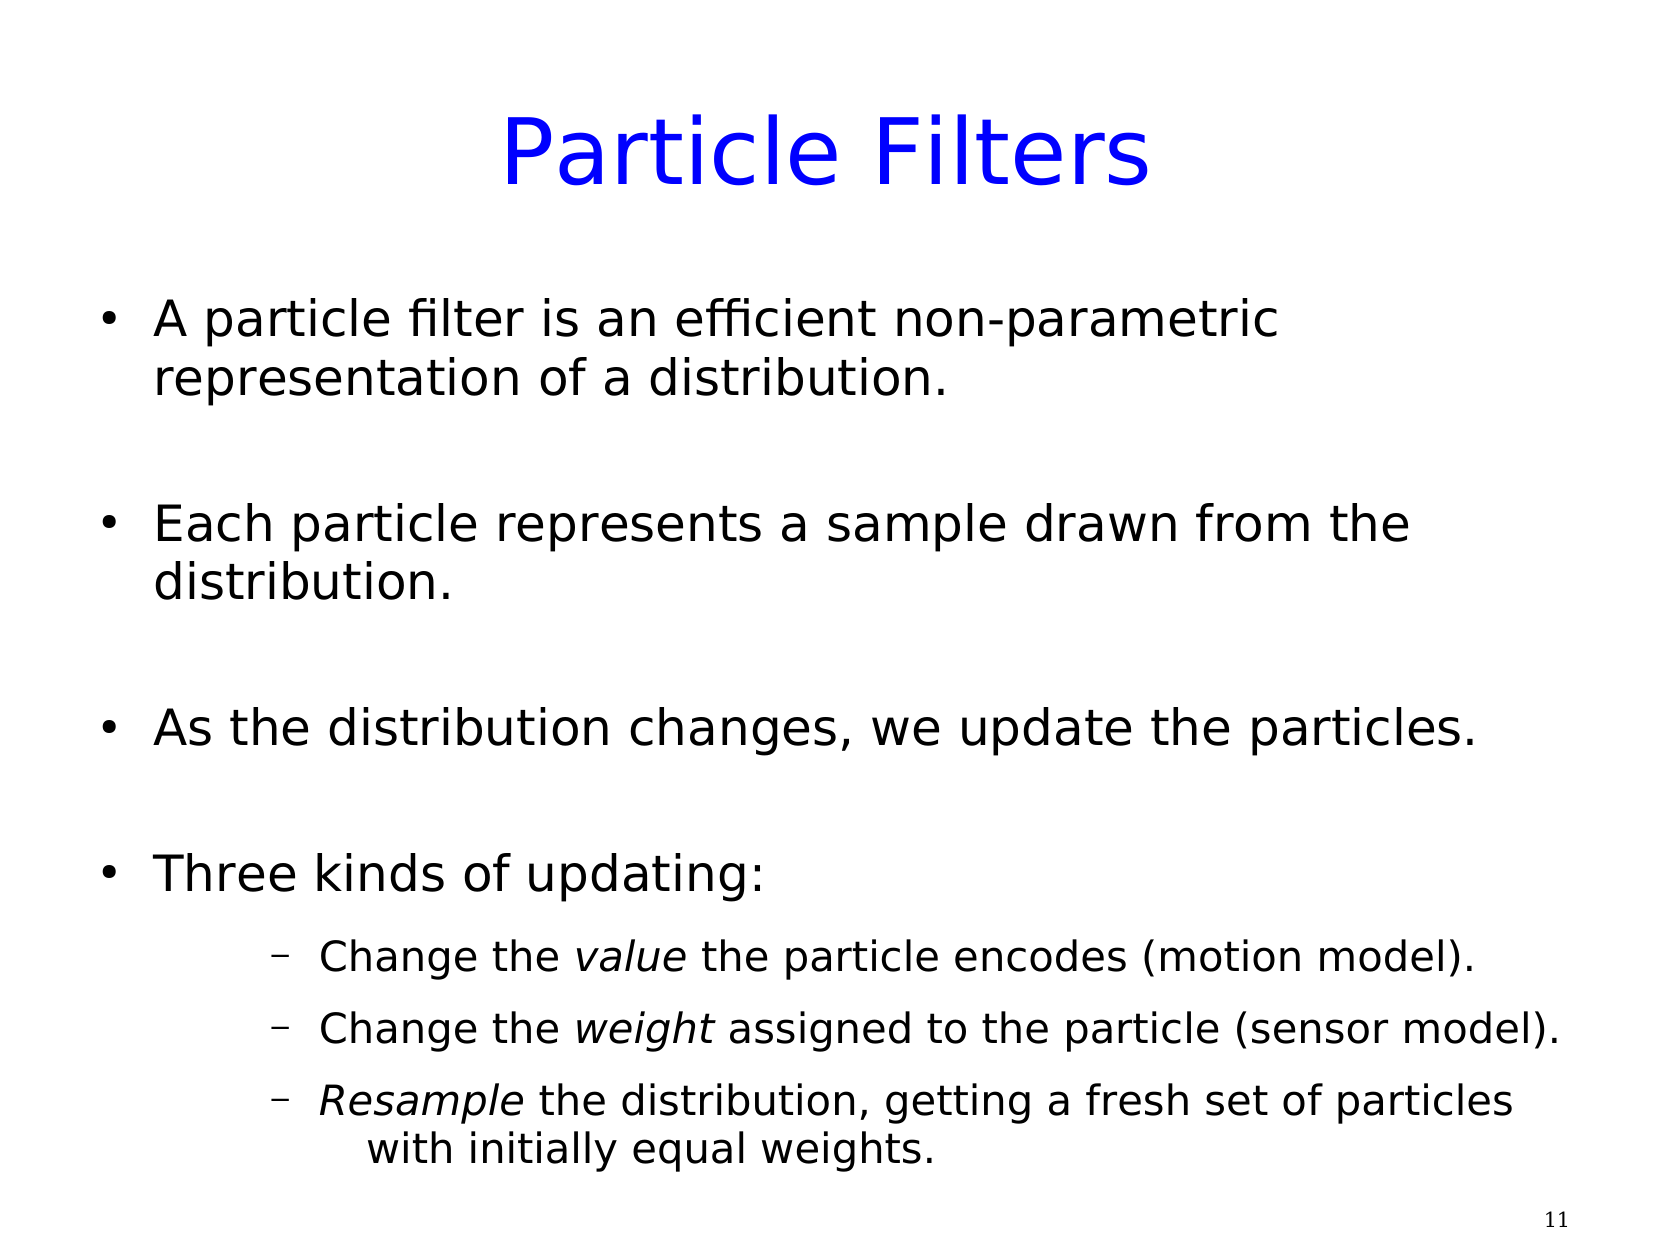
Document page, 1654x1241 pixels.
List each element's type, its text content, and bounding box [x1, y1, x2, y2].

list A particle filter is an efficient non-parametric representation of a distribution. Each particle represents a sample drawn from the distribution. As the distribution changes, we update the particles. Three kinds of updating: Change the value the particle encodes (motion model). Change the weight assigned to the particle (sensor model). Resample the distribution, getting a fresh set of particles with initially equal weights. [82, 290, 1571, 1179]
title Particle Filters [82, 49, 1571, 257]
